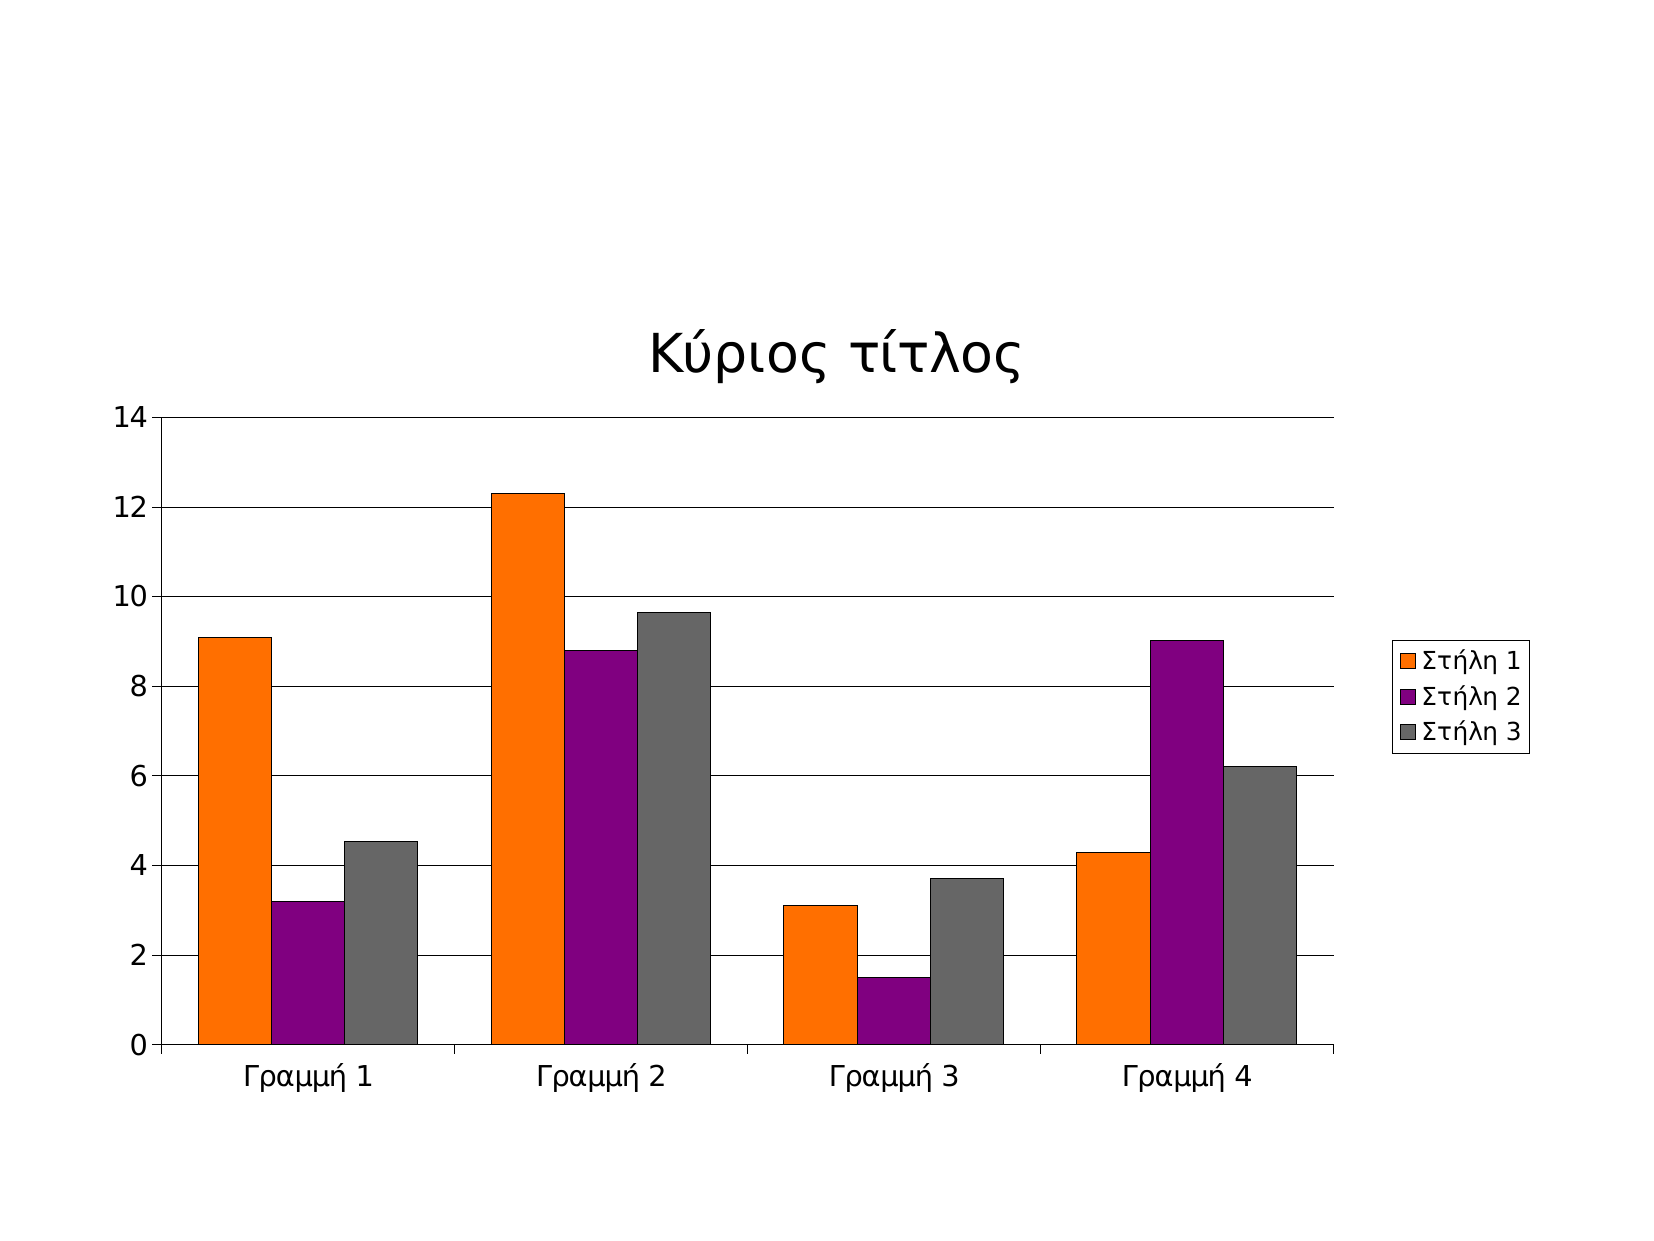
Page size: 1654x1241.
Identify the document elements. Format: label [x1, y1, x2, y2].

chart [82, 290, 1571, 1109]
